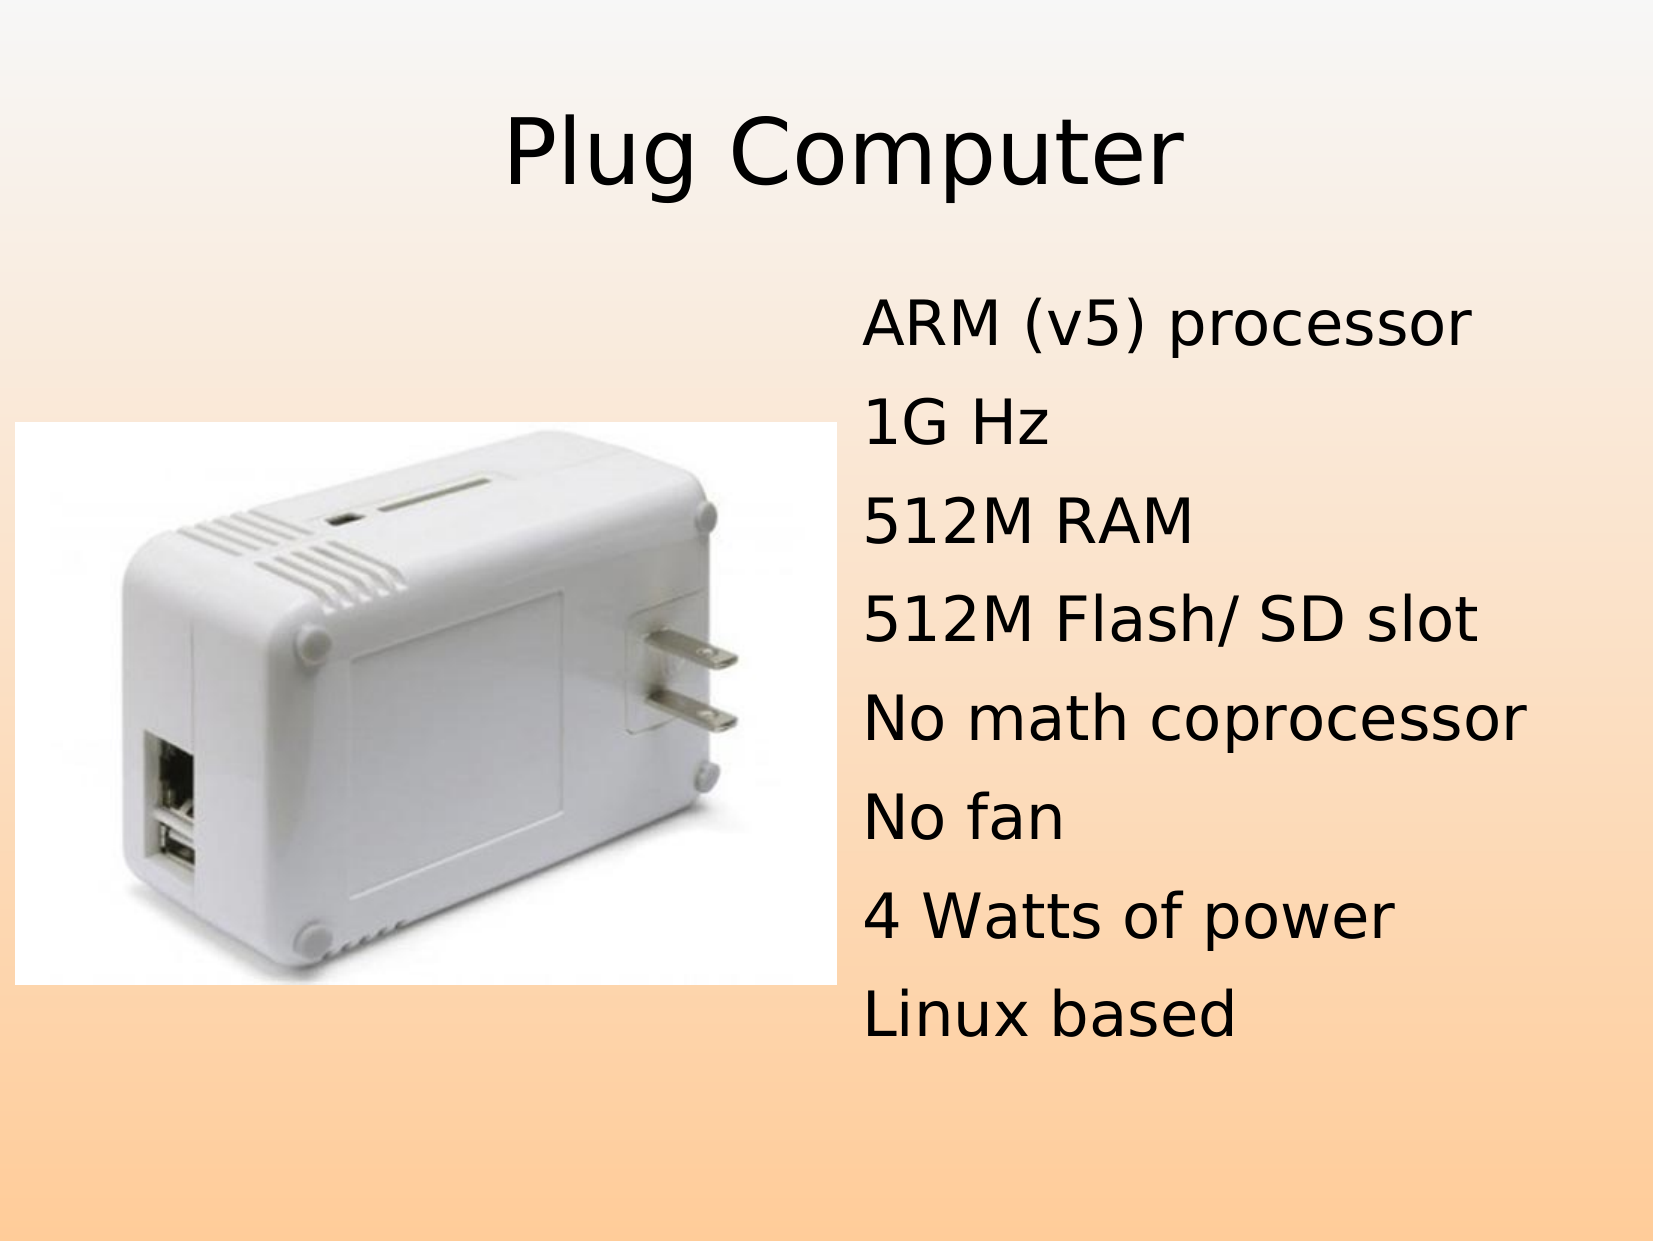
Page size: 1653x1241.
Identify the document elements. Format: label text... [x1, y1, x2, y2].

list ARM (v5) processor 1G Hz 512M RAM 512M Flash/ SD slot No math coprocessor No fan 4 Watts of power Linux based [844, 290, 1571, 1110]
title Plug Computer [82, 49, 1570, 257]
picture [15, 422, 837, 985]
